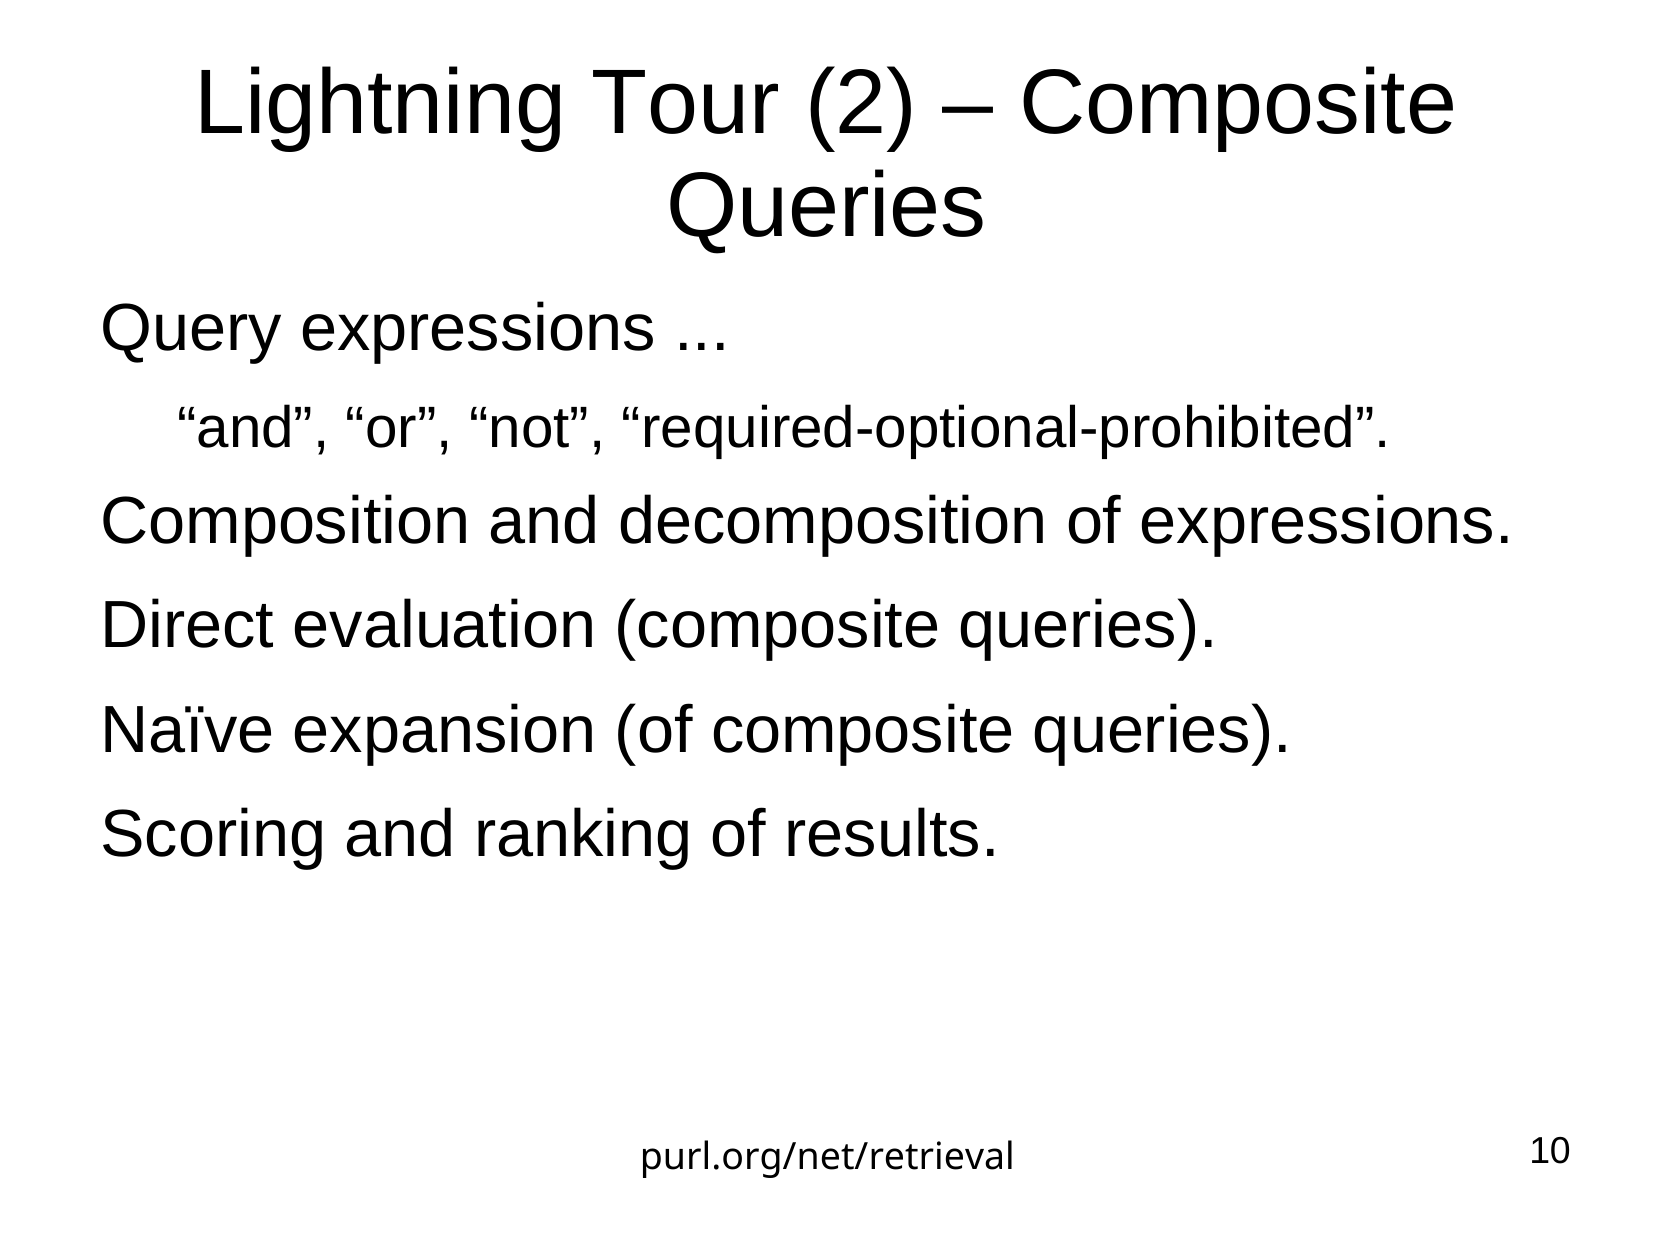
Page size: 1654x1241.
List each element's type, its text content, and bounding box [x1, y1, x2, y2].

list Query expressions ... “and”, “or”, “not”, “required-optional-prohibited”. Composition and decomposition of expressions. Direct evaluation (composite queries). Naïve expansion (of composite queries). Scoring and ranking of results. [82, 290, 1571, 1109]
title Lightning Tour (2) – Composite Queries [82, 49, 1571, 257]
